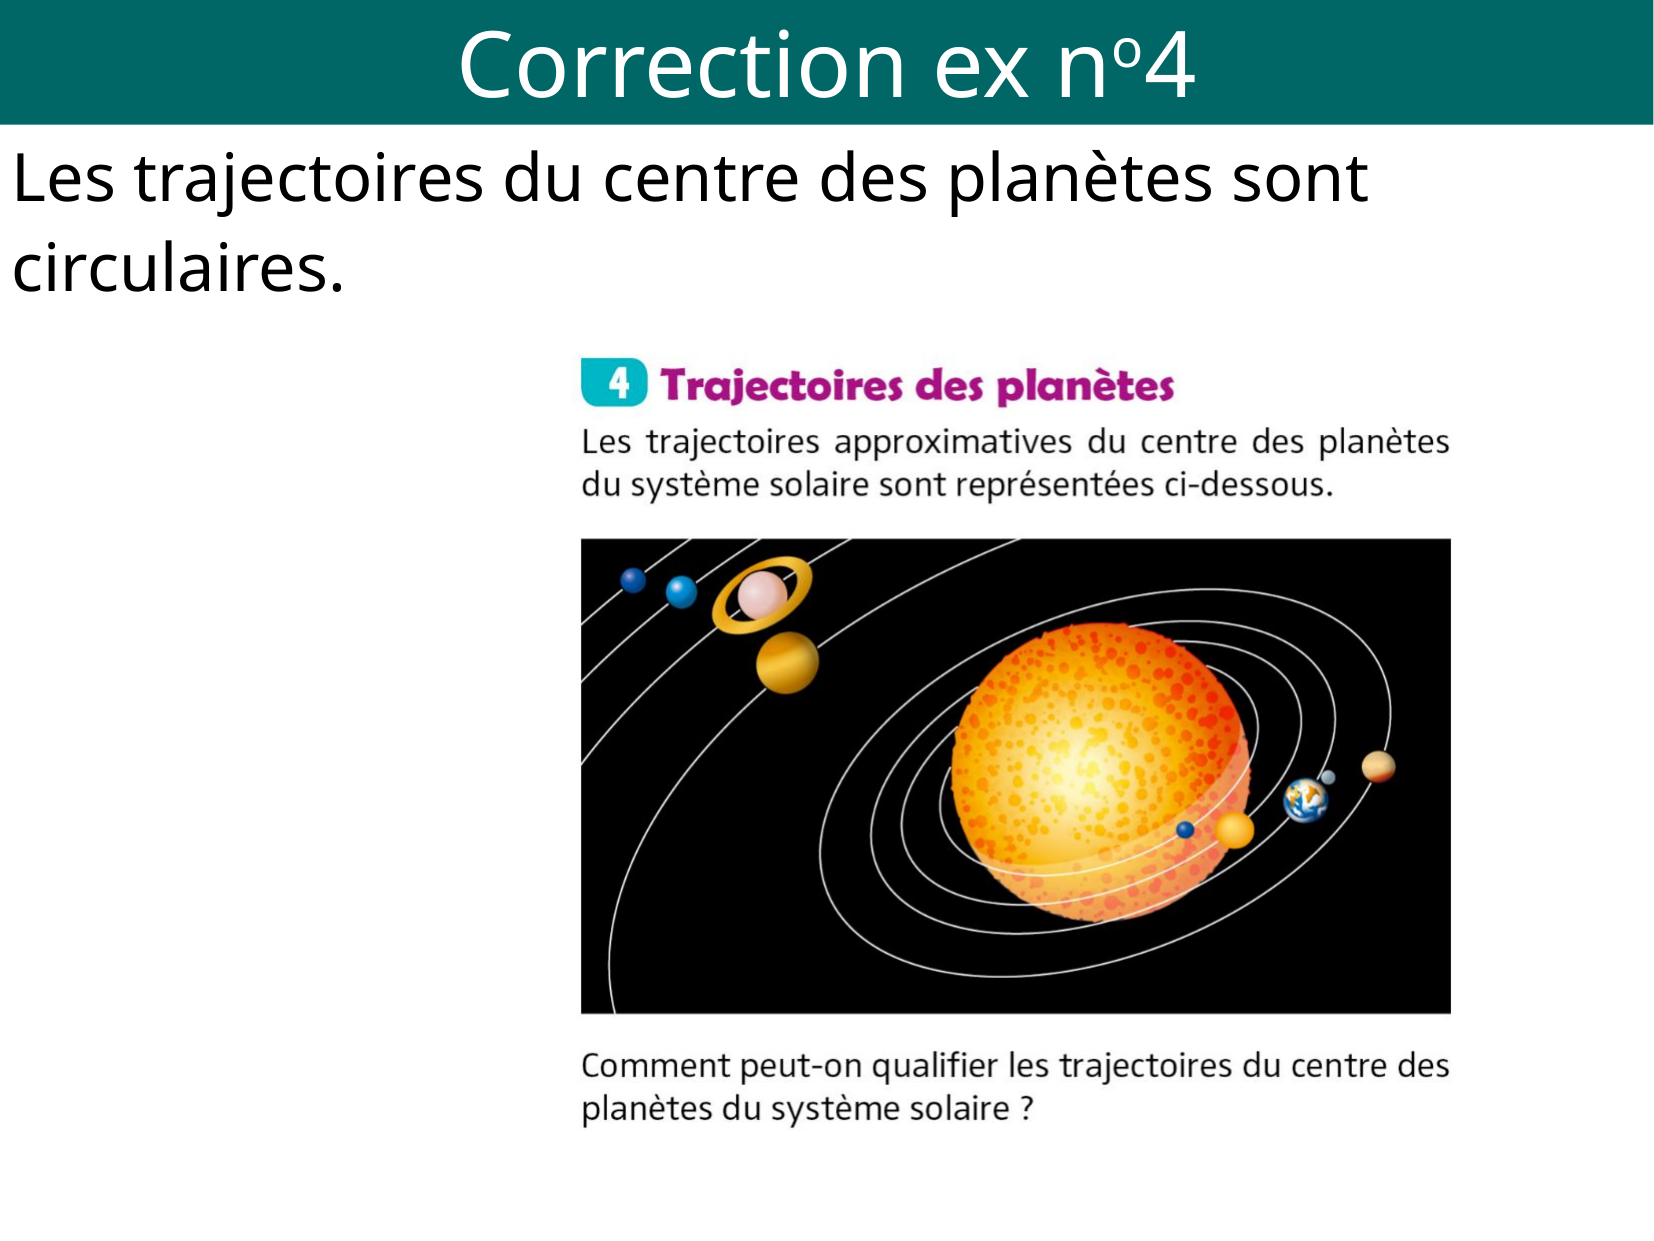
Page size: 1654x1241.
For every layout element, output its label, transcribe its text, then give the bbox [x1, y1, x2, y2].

title Correction ex no4 [0, 10, 1654, 114]
subtitle Les trajectoires du centre des planètes sont circulaires. [11, 129, 1642, 1229]
picture [555, 338, 1481, 1134]
